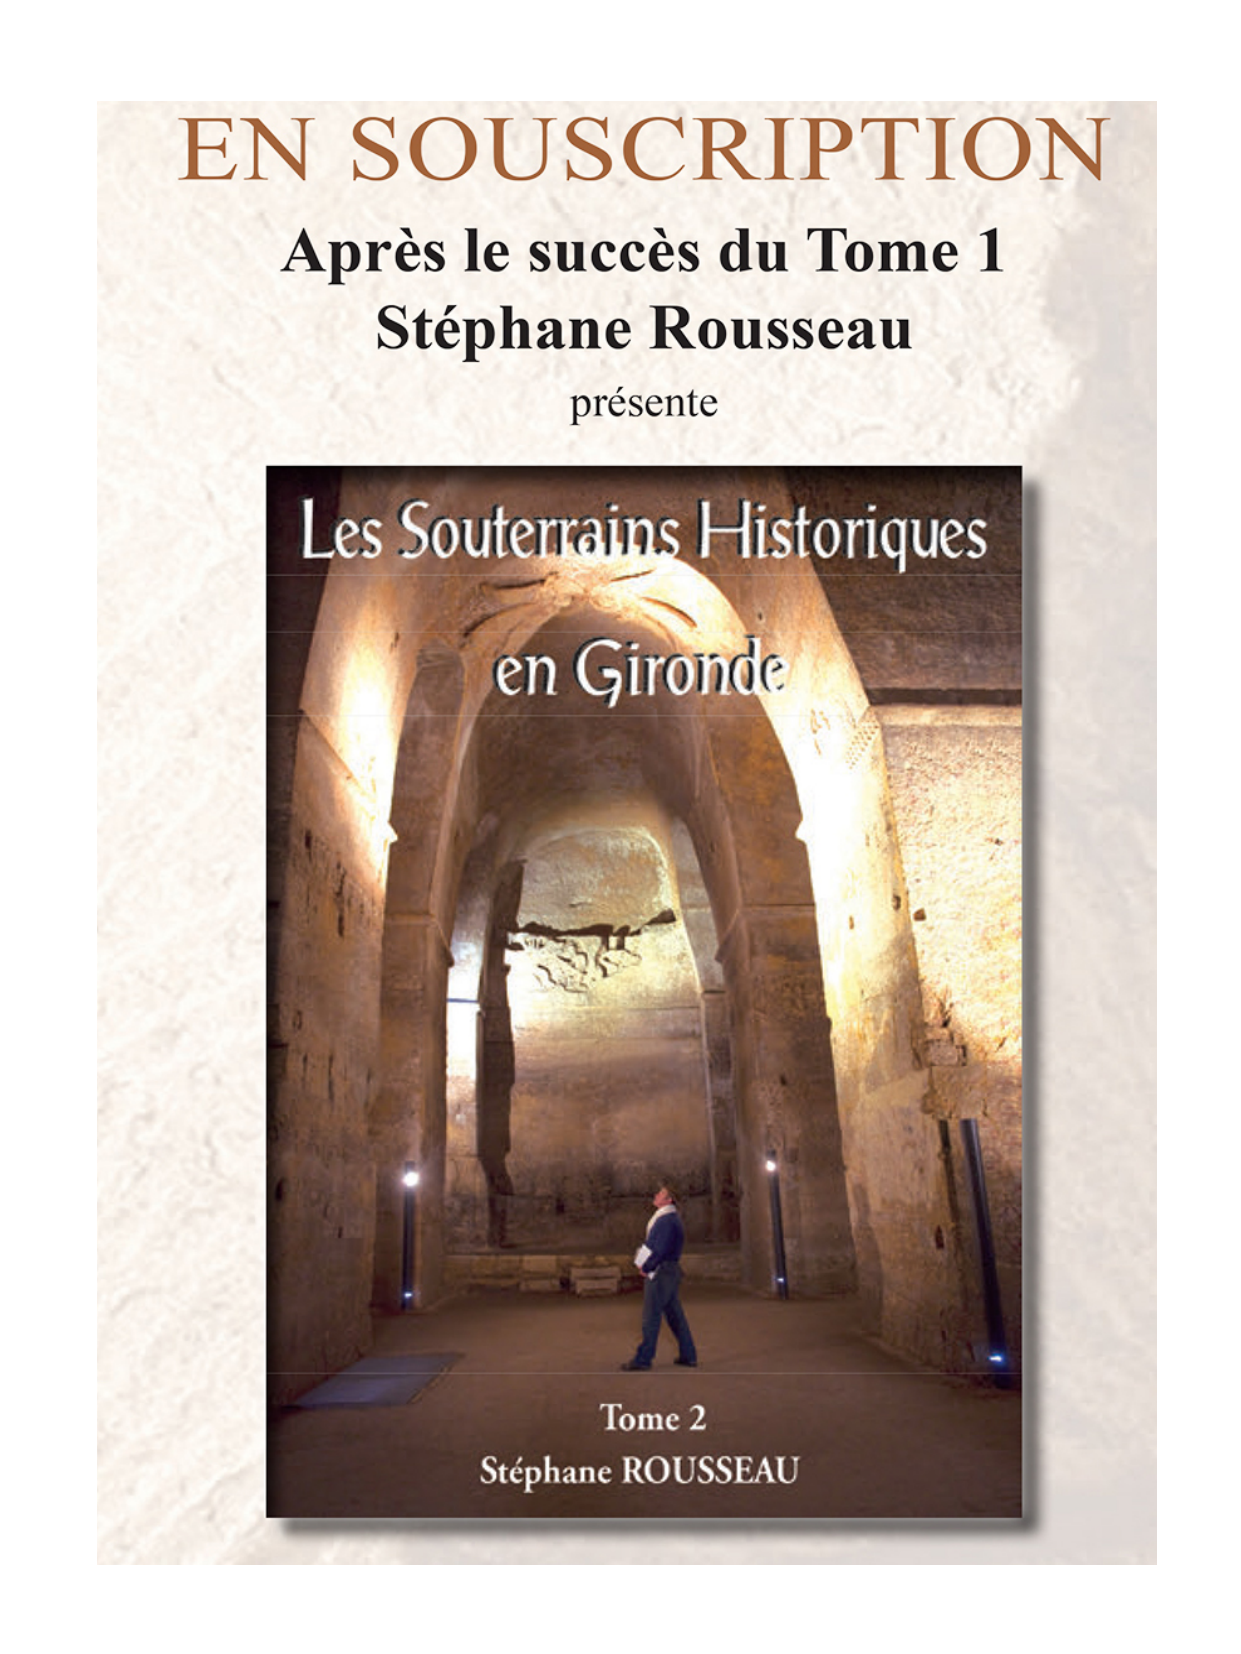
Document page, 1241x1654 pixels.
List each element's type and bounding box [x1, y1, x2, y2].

picture [97, 101, 1157, 1566]
